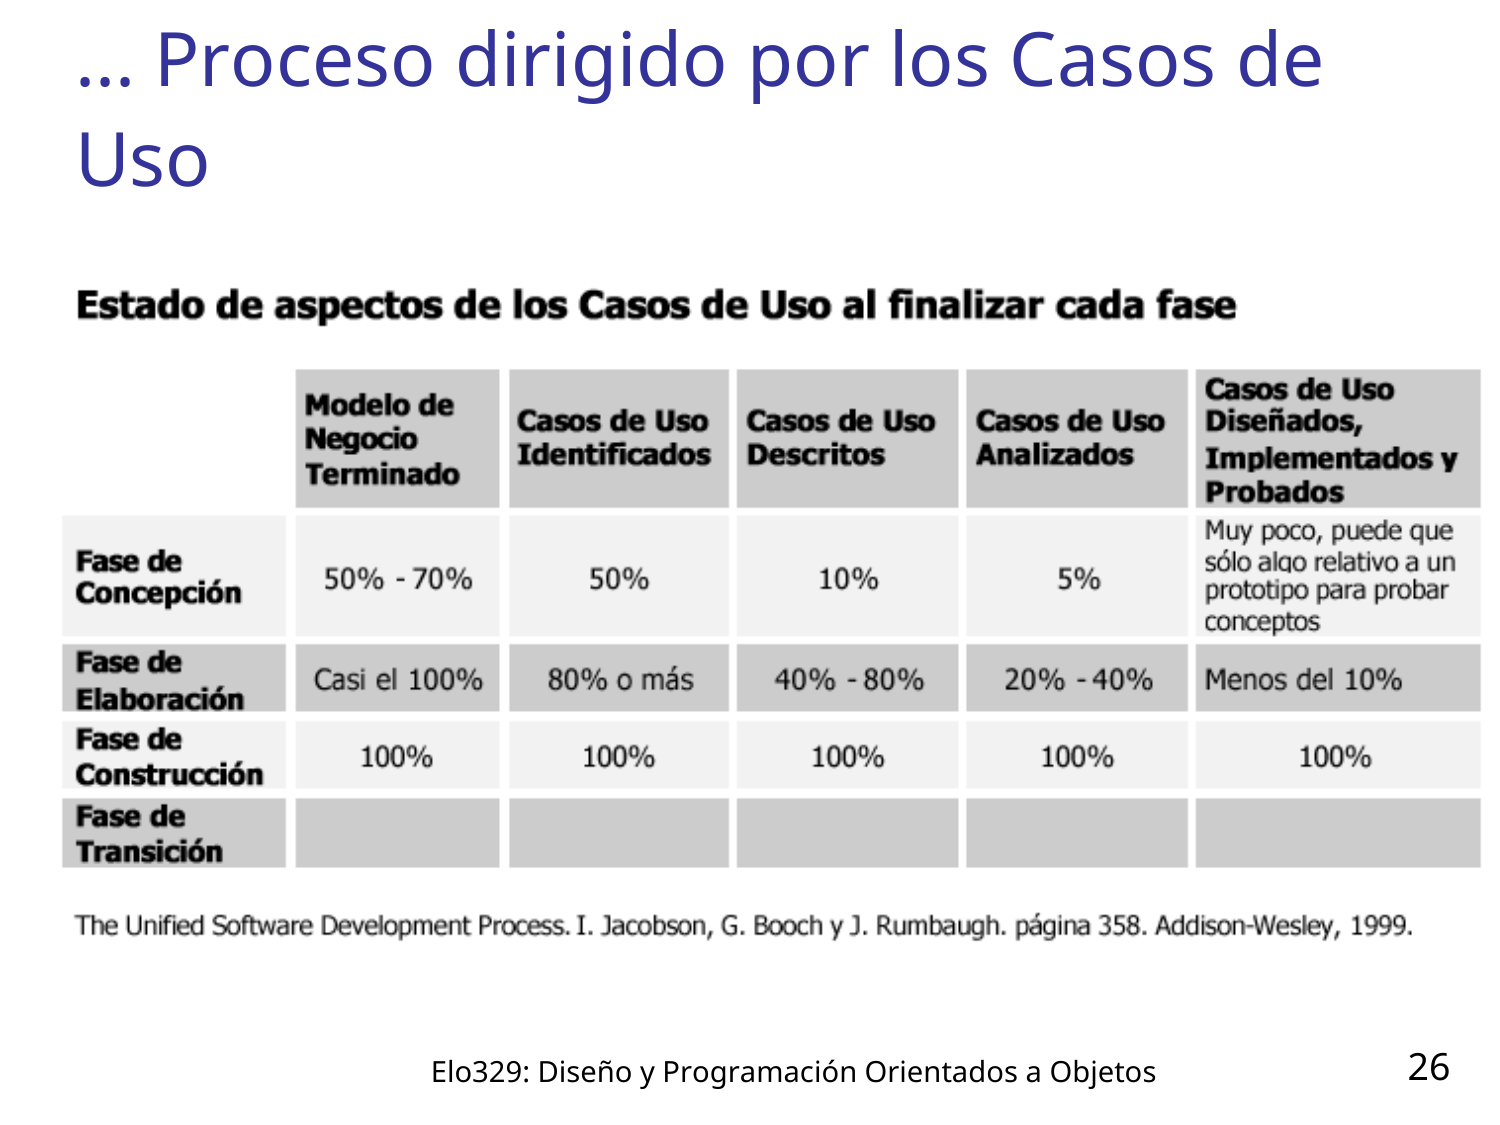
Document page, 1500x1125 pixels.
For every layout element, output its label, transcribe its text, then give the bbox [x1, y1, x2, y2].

picture [45, 277, 1500, 955]
title ... Proceso dirigido por los Casos de Uso [75, 20, 1426, 193]
